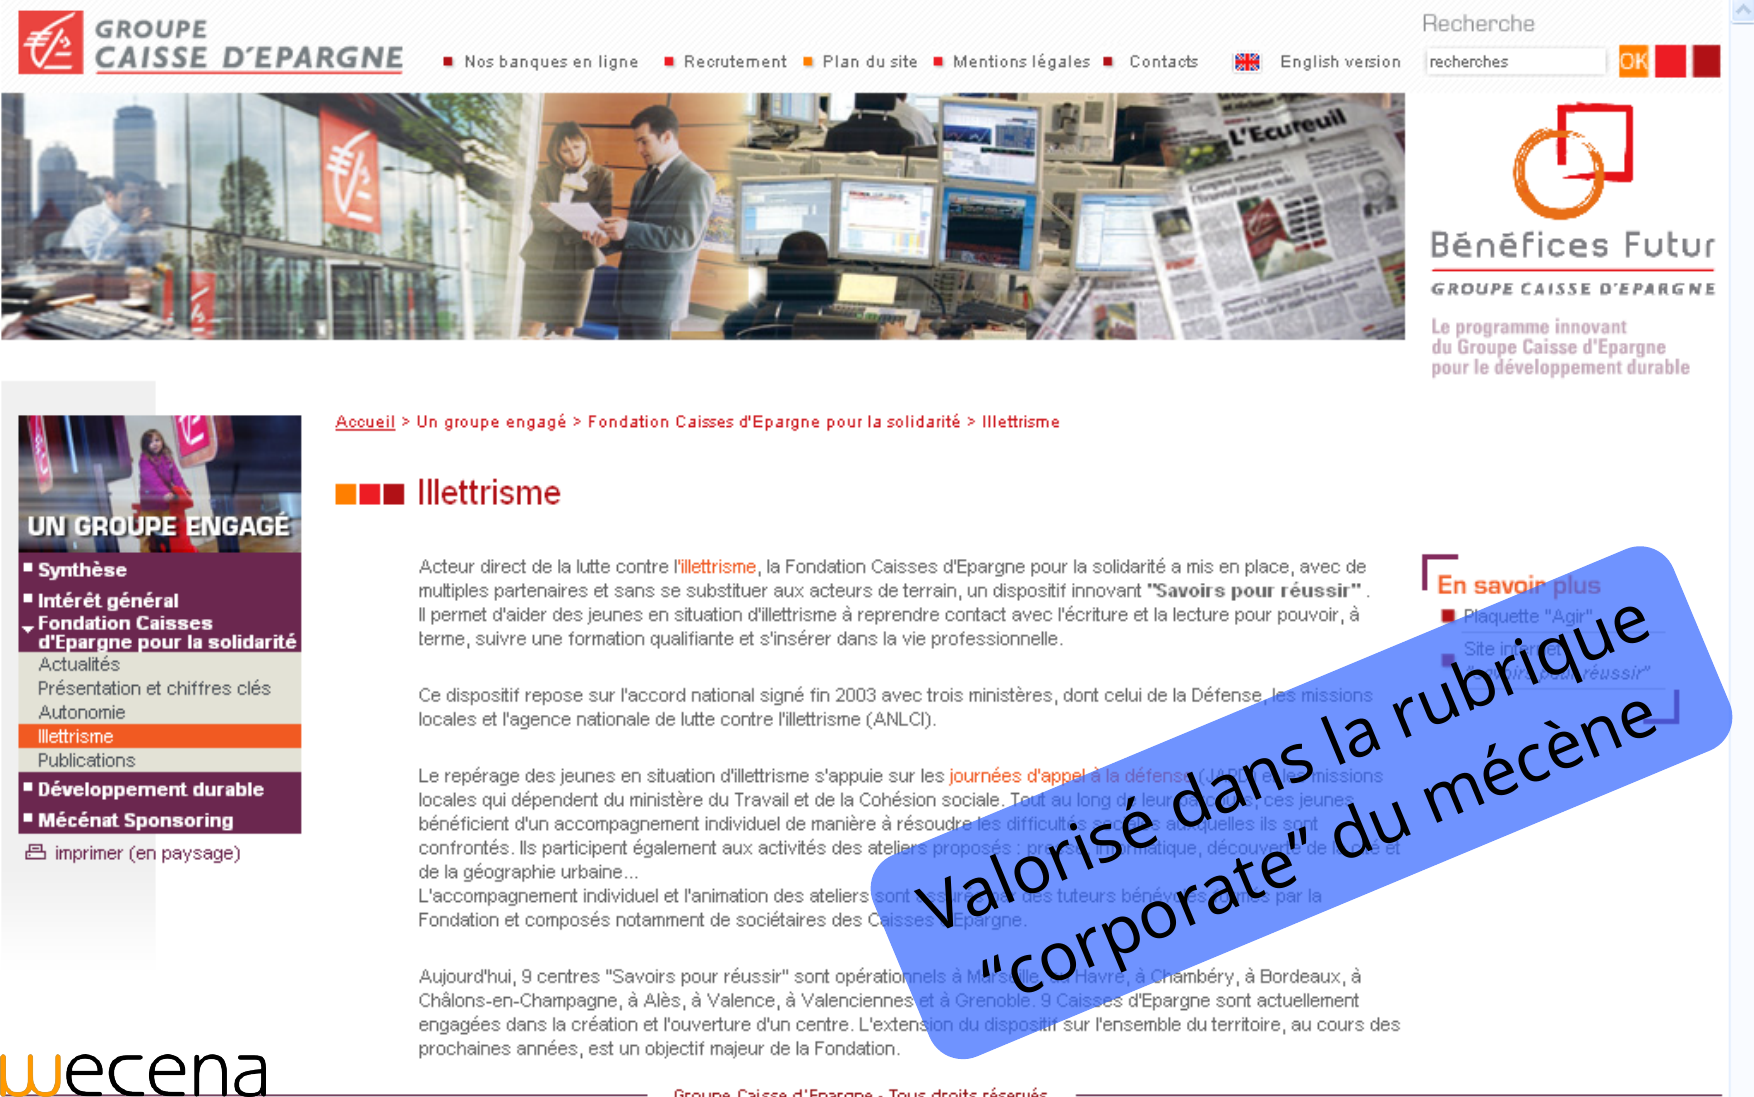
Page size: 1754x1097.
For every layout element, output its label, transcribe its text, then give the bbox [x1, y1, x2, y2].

text_box Valorisé dans la rubrique “corporate” du mécène [870, 546, 1733, 1060]
picture [0, 0, 1754, 1097]
